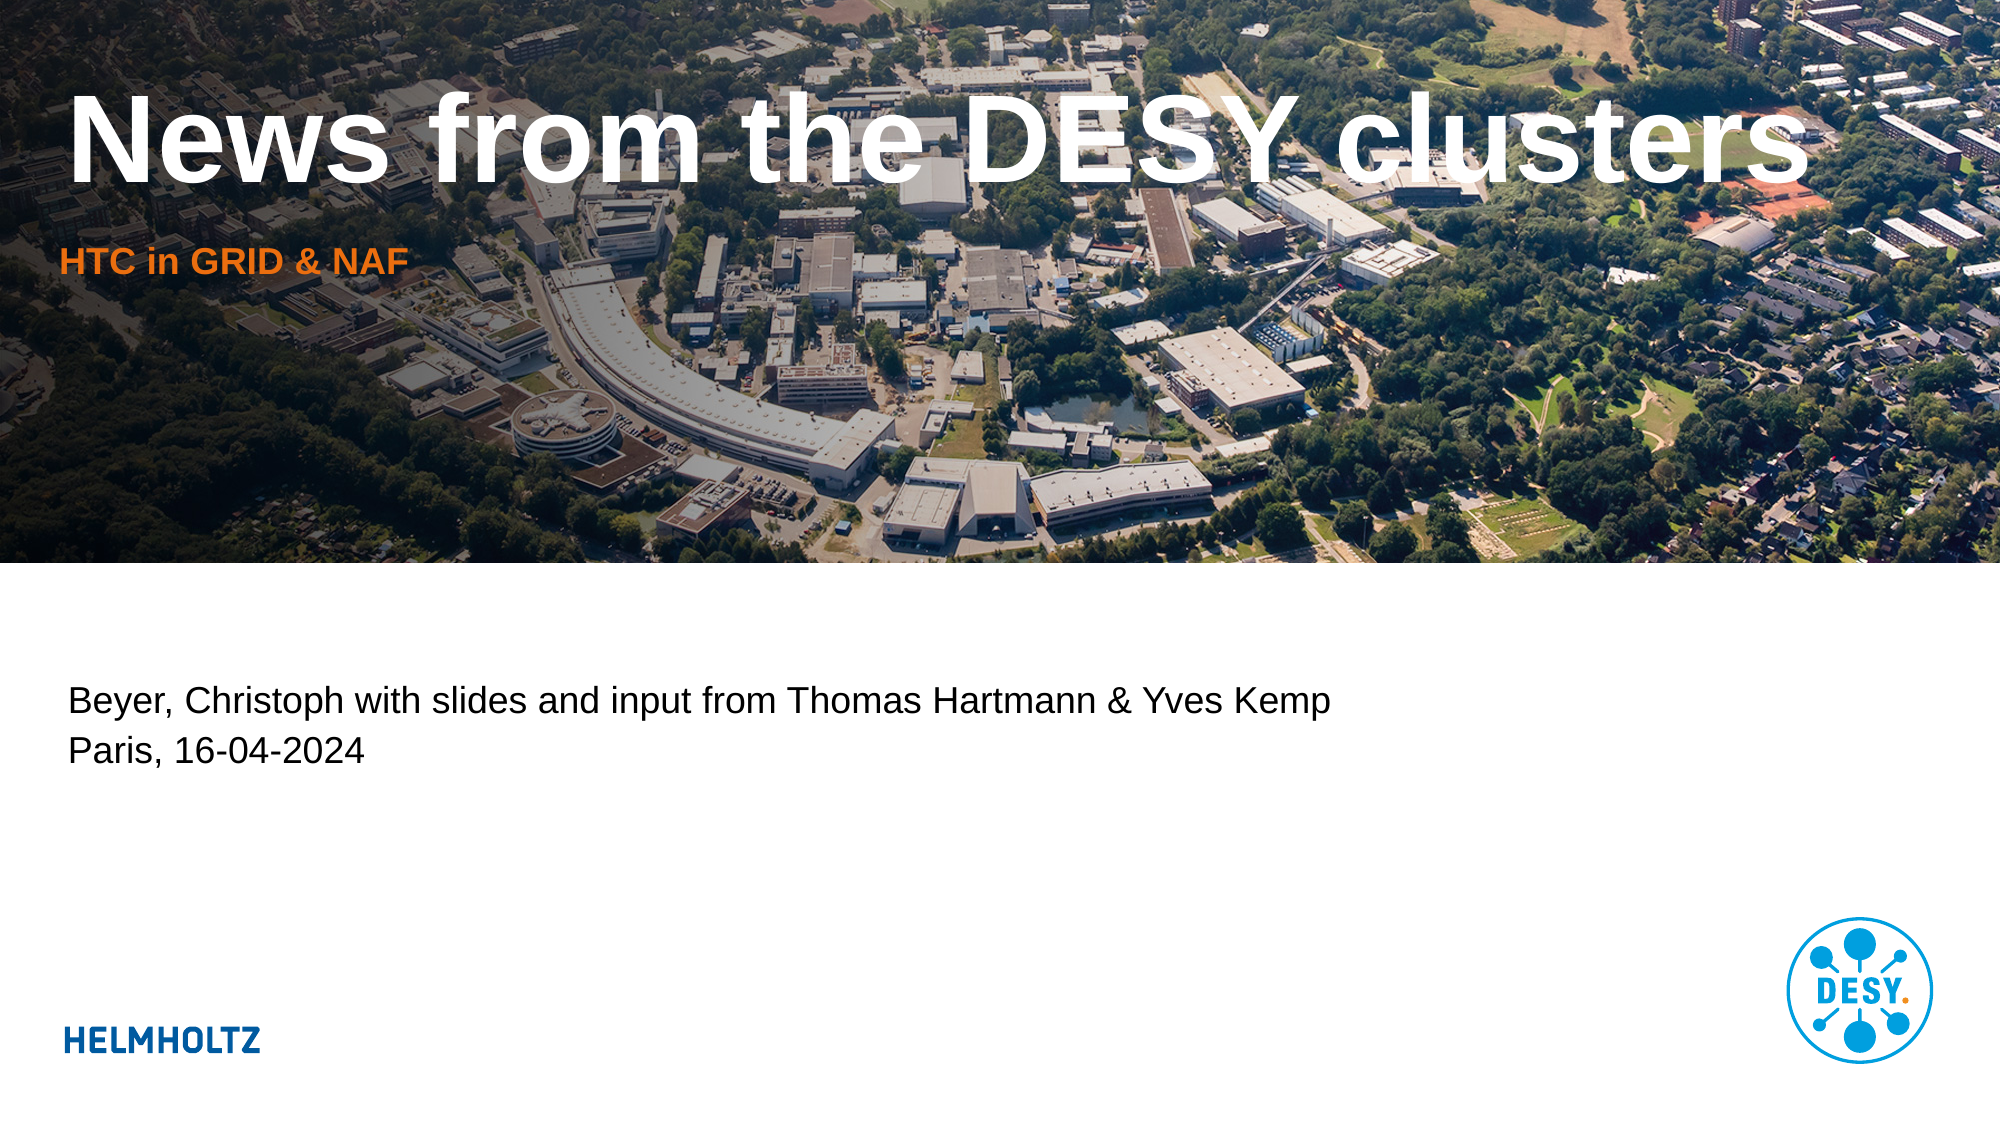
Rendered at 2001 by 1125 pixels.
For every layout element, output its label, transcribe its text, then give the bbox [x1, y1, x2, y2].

list Beyer, Christoph with slides and input from Thomas Hartmann & Yves Kemp Paris, 16-04-2024 [67, 672, 1933, 787]
subtitle HTC in GRID & NAF [59, 232, 1926, 378]
picture [0, 0, 2000, 563]
title News from the DESY clusters [66, 57, 1933, 238]
